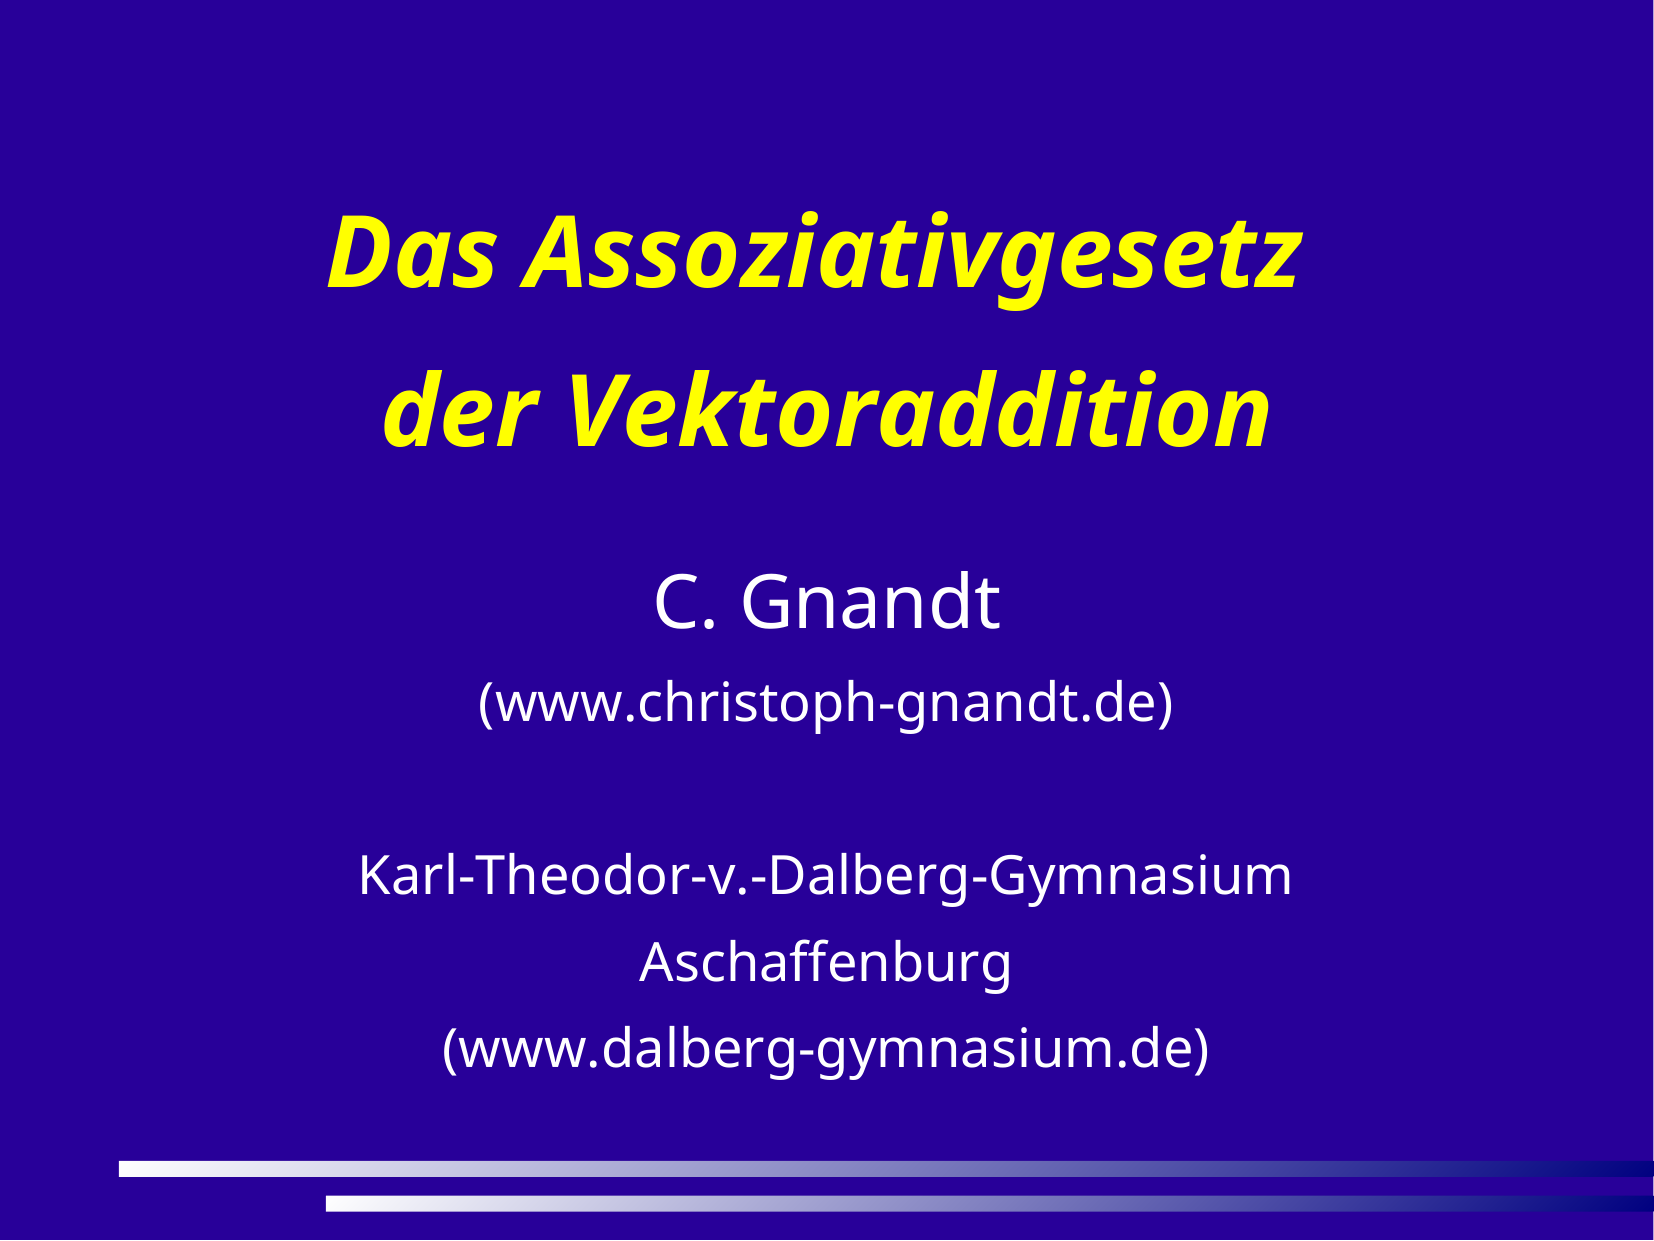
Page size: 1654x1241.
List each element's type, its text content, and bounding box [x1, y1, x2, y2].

text_box C. Gnandt (www.christoph-gnandt.de) Karl-Theodor-v.-Dalberg-Gymnasium Aschaffenburg (www.dalberg-gymnasium.de) [168, 531, 1486, 1085]
text_box Das Assoziativgesetz der Vektoraddition [296, 157, 1359, 477]
